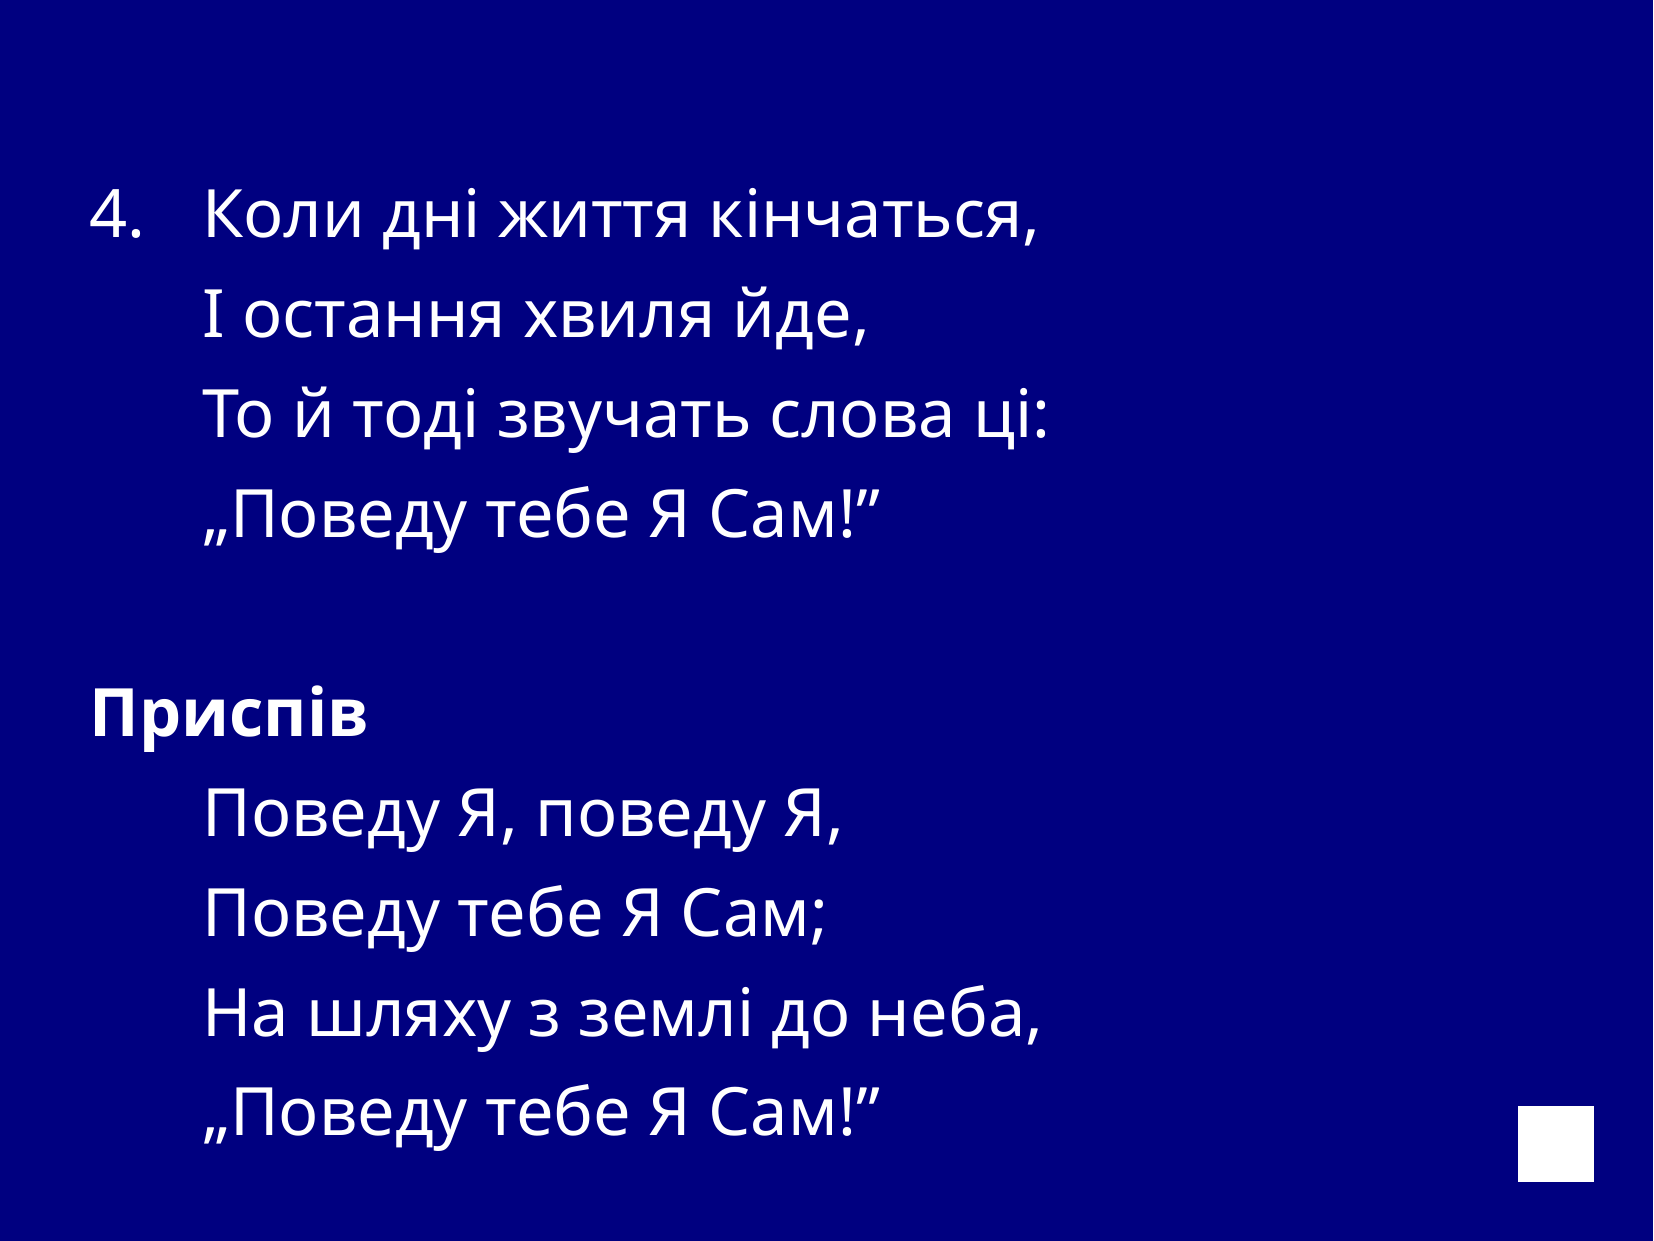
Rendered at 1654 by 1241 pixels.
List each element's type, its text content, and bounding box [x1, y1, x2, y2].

text_box 4. Коли дні життя кінчаться, І остання хвиля йде, То й тоді звучать слова ці: „Поведу тебе Я Сам!” Приспів Поведу Я, поведу Я, Поведу тебе Я Сам; На шляху з землі до неба, „Поведу тебе Я Сам!” [75, 150, 1576, 1163]
text_box [1518, 1106, 1594, 1182]
